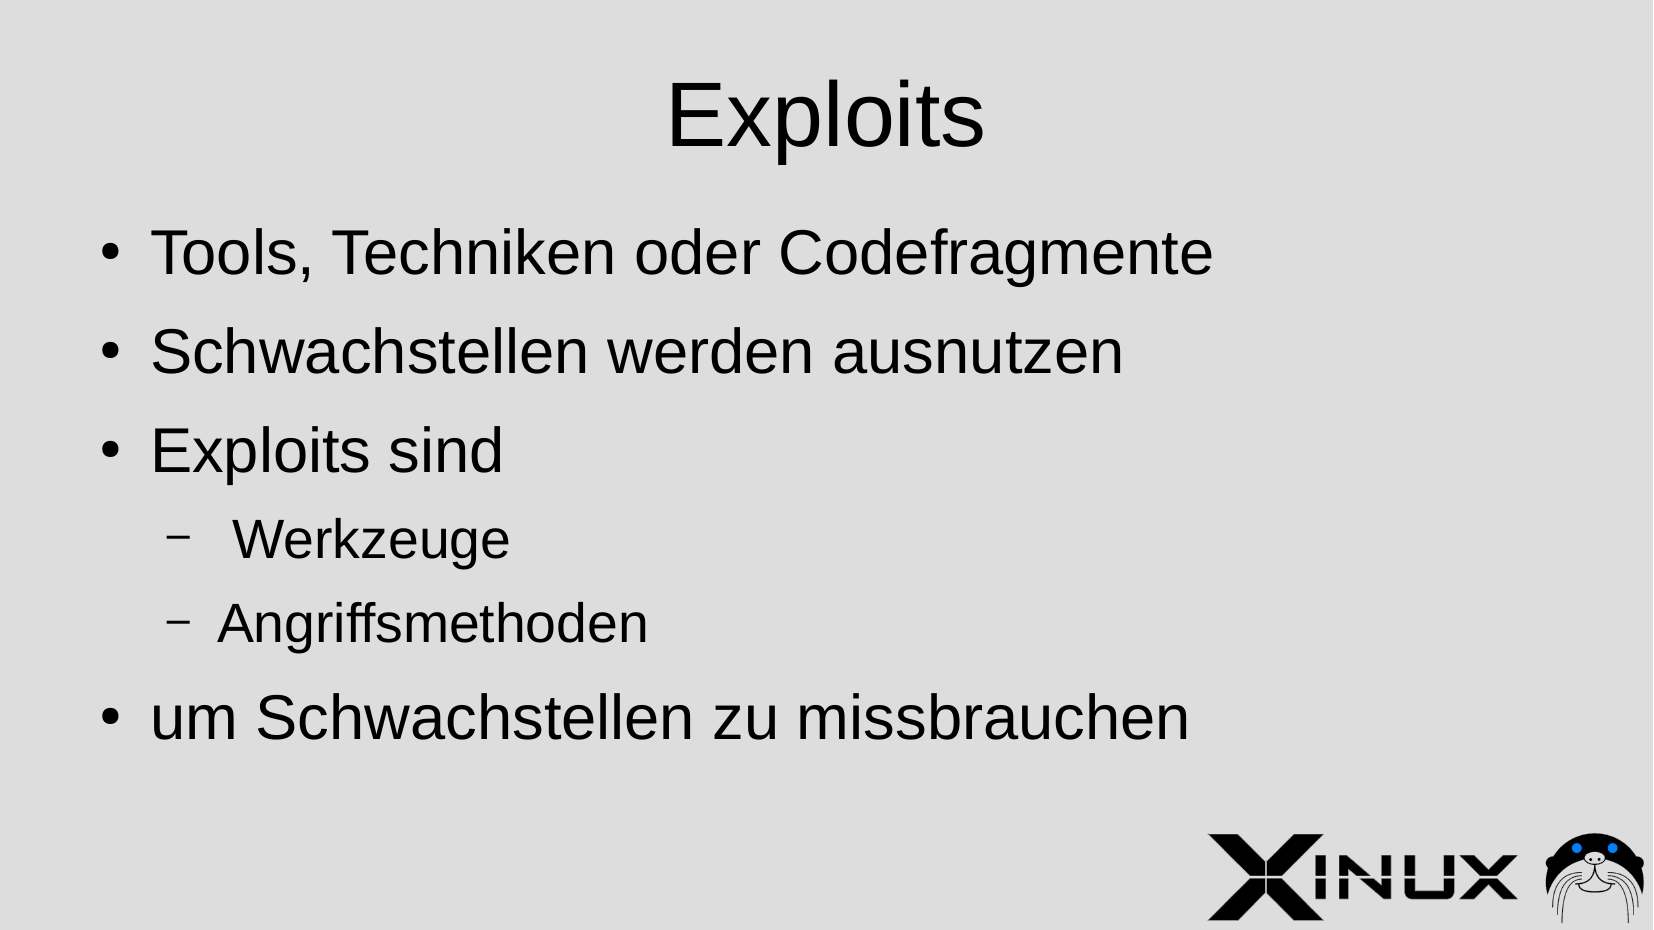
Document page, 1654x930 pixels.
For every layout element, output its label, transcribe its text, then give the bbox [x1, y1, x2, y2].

picture [1200, 824, 1650, 930]
list Tools, Techniken oder Codefragmente Schwachstellen werden ausnutzen Exploits sind Werkzeuge Angriffsmethoden um Schwachstellen zu missbrauchen [82, 217, 1571, 757]
title Exploits [82, 37, 1571, 193]
